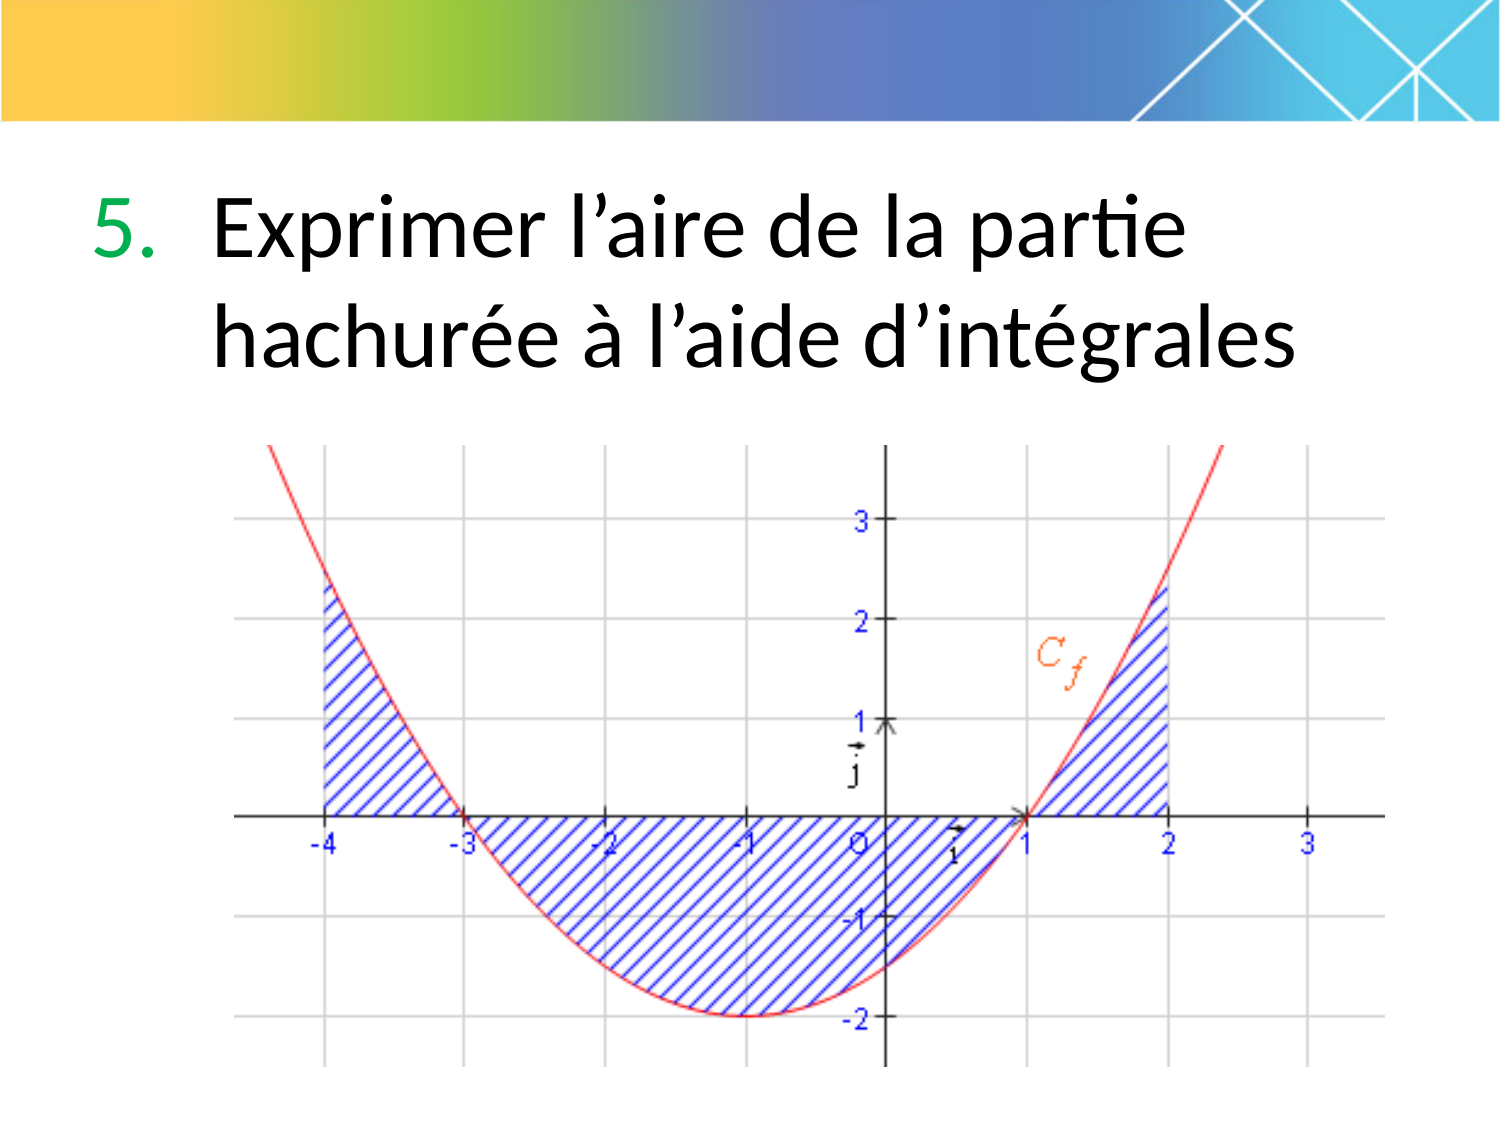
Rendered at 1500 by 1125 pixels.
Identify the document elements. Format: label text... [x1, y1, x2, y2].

picture [234, 445, 1385, 1067]
picture [0, 0, 1500, 123]
title Exprimer l’aire de la partie hachurée à l’aide d’intégrales [75, 157, 1500, 393]
